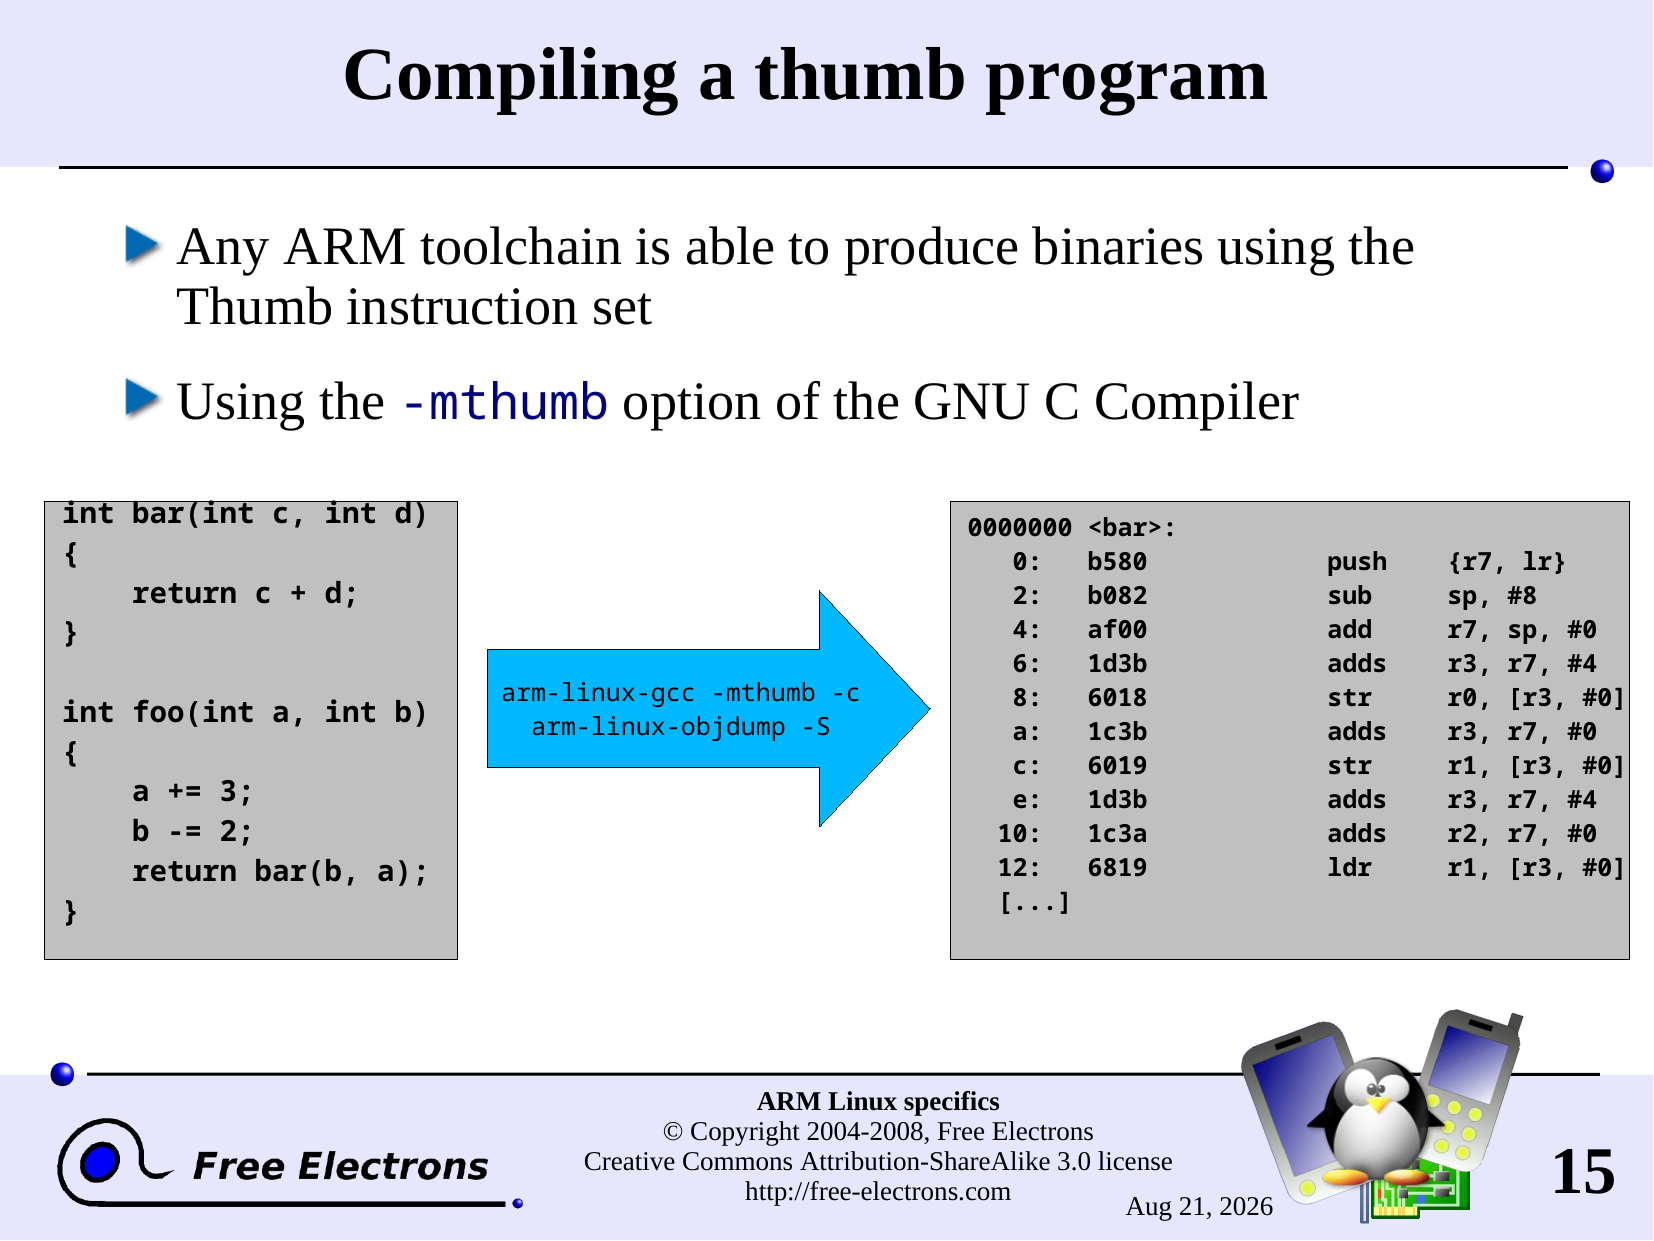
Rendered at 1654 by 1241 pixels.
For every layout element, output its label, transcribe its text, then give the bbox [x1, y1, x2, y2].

title Compiling a thumb program [60, 25, 1551, 124]
text_box 0000000 <bar>: 0: b580 push {r7, lr} 2: b082 sub sp, #8 4: af00 add r7, sp, #0 6: 1d3b adds r3, r7, #4 8: 6018 str r0, [r3, #0] a: 1c3b adds r3, r7, #0 c: 6019 str r1, [r3, #0] e: 1d3b adds r3, r7, #4 10: 1c3a adds r2, r7, #0 12: 6819 ldr r1, [r3, #0] [...] [950, 501, 1630, 960]
list Any ARM toolchain is able to produce binaries using the Thumb instruction set Using the -mthumb option of the GNU C Compiler [105, 216, 1518, 1066]
text_box arm-linux-gcc -mthumb -c arm-linux-objdump -S [487, 590, 931, 827]
text_box int bar(int c, int d) { return c + d; } int foo(int a, int b) { a += 3; b -= 2; return bar(b, a); } [44, 501, 458, 960]
picture [50, 1107, 527, 1216]
picture [1231, 1007, 1538, 1241]
